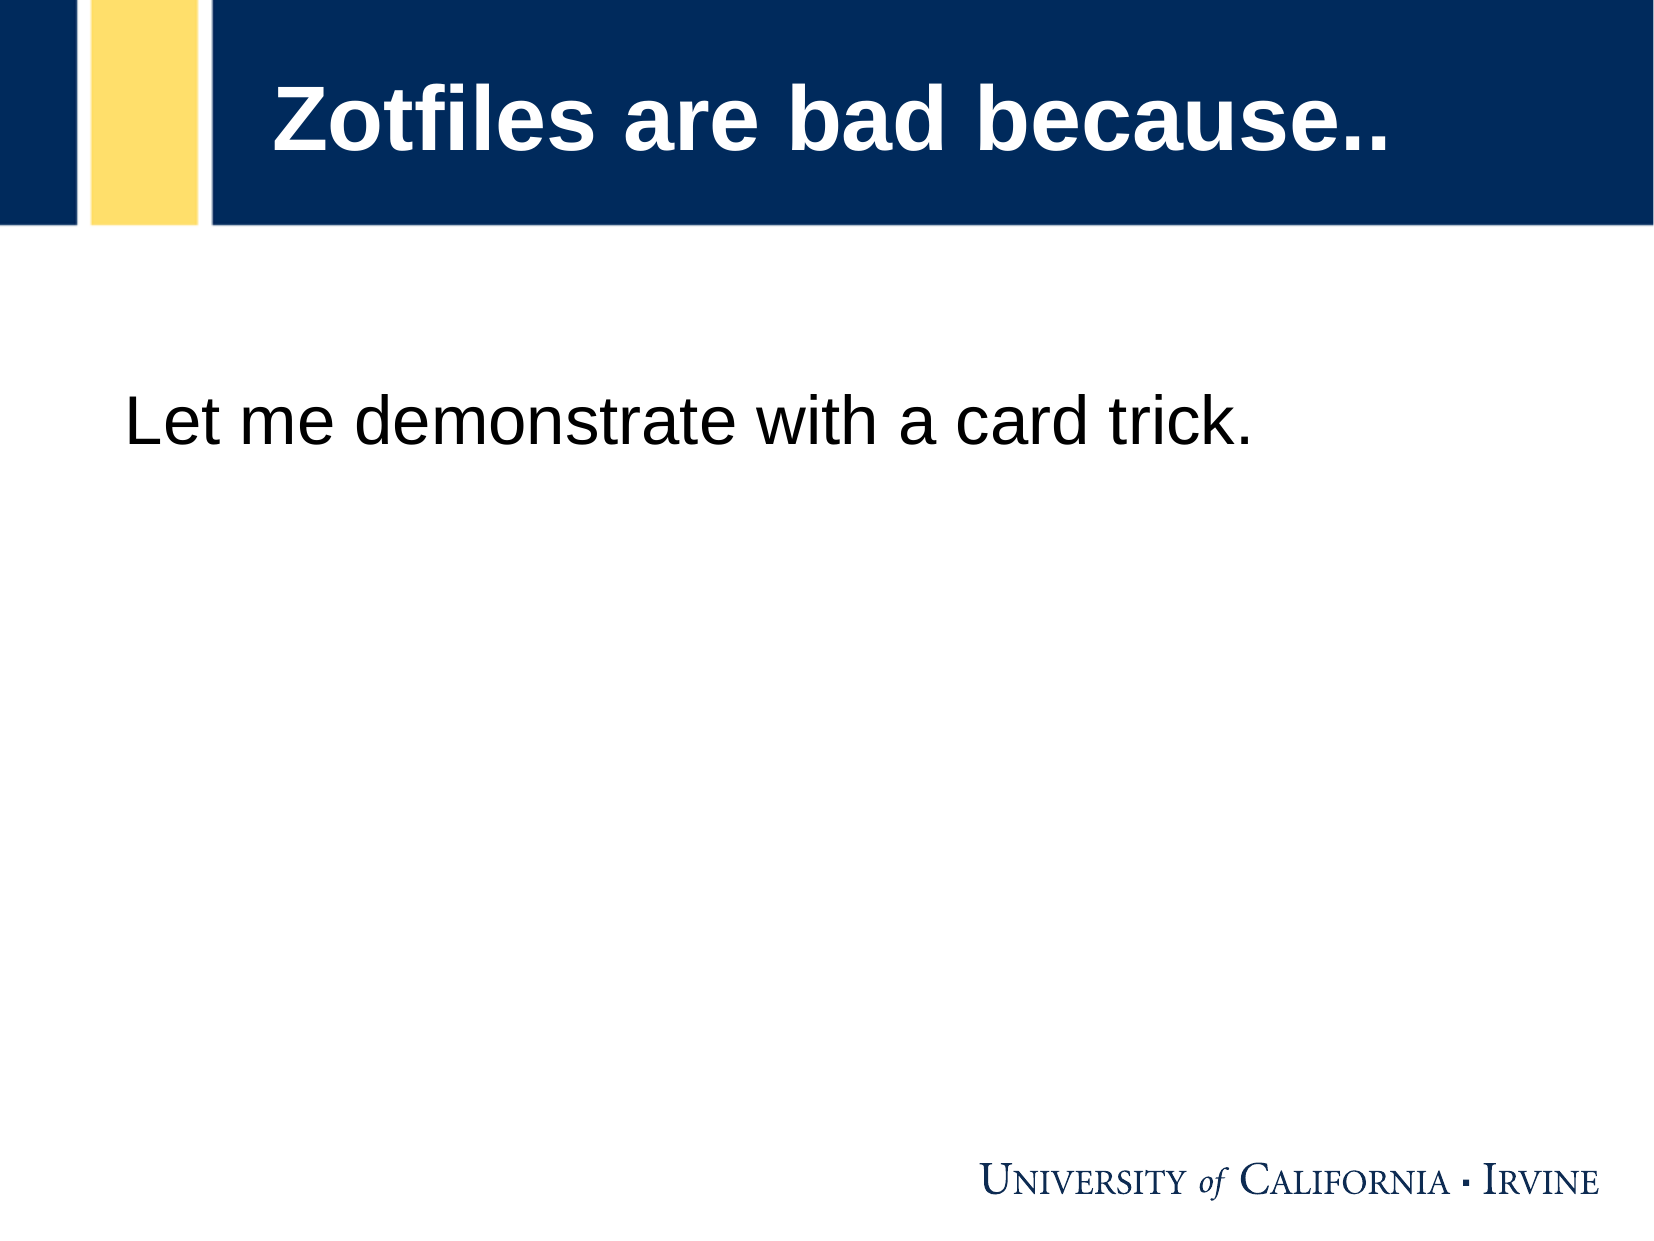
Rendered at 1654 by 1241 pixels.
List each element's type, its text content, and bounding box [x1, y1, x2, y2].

picture [0, 0, 1654, 1241]
subtitle Let me demonstrate with a card trick. [39, 268, 1615, 1130]
title Zotfiles are bad because.. [257, 0, 1654, 228]
